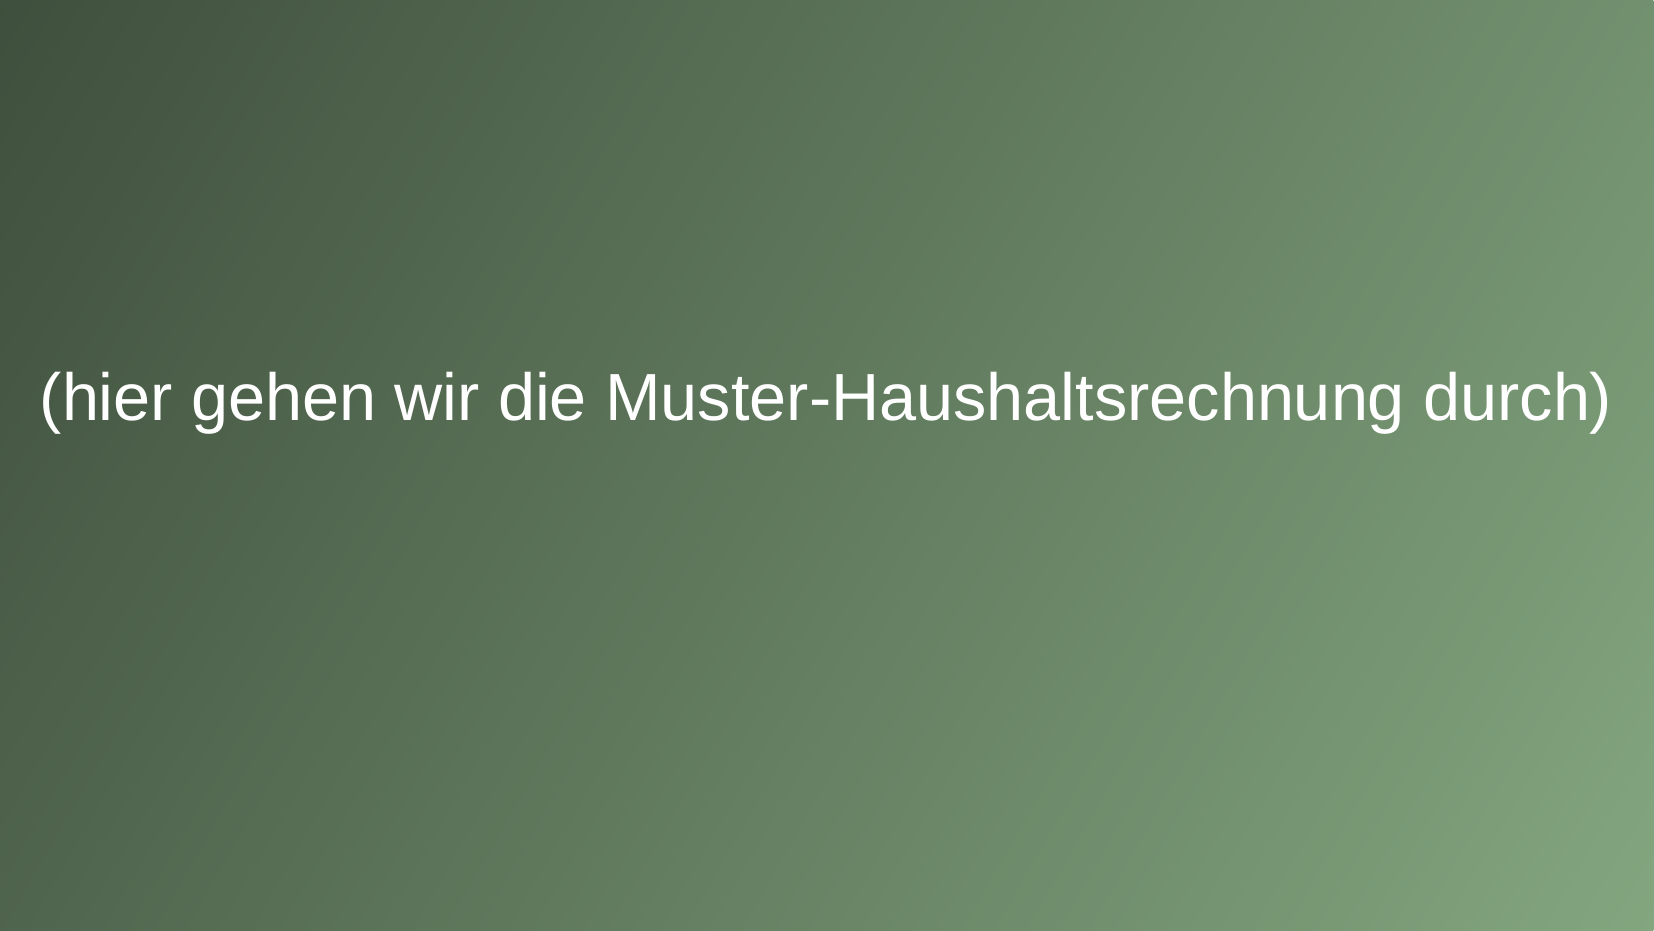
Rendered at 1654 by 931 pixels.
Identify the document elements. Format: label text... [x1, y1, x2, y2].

subtitle (hier gehen wir die Muster-Haushaltsrechnung durch) [0, 37, 1654, 757]
